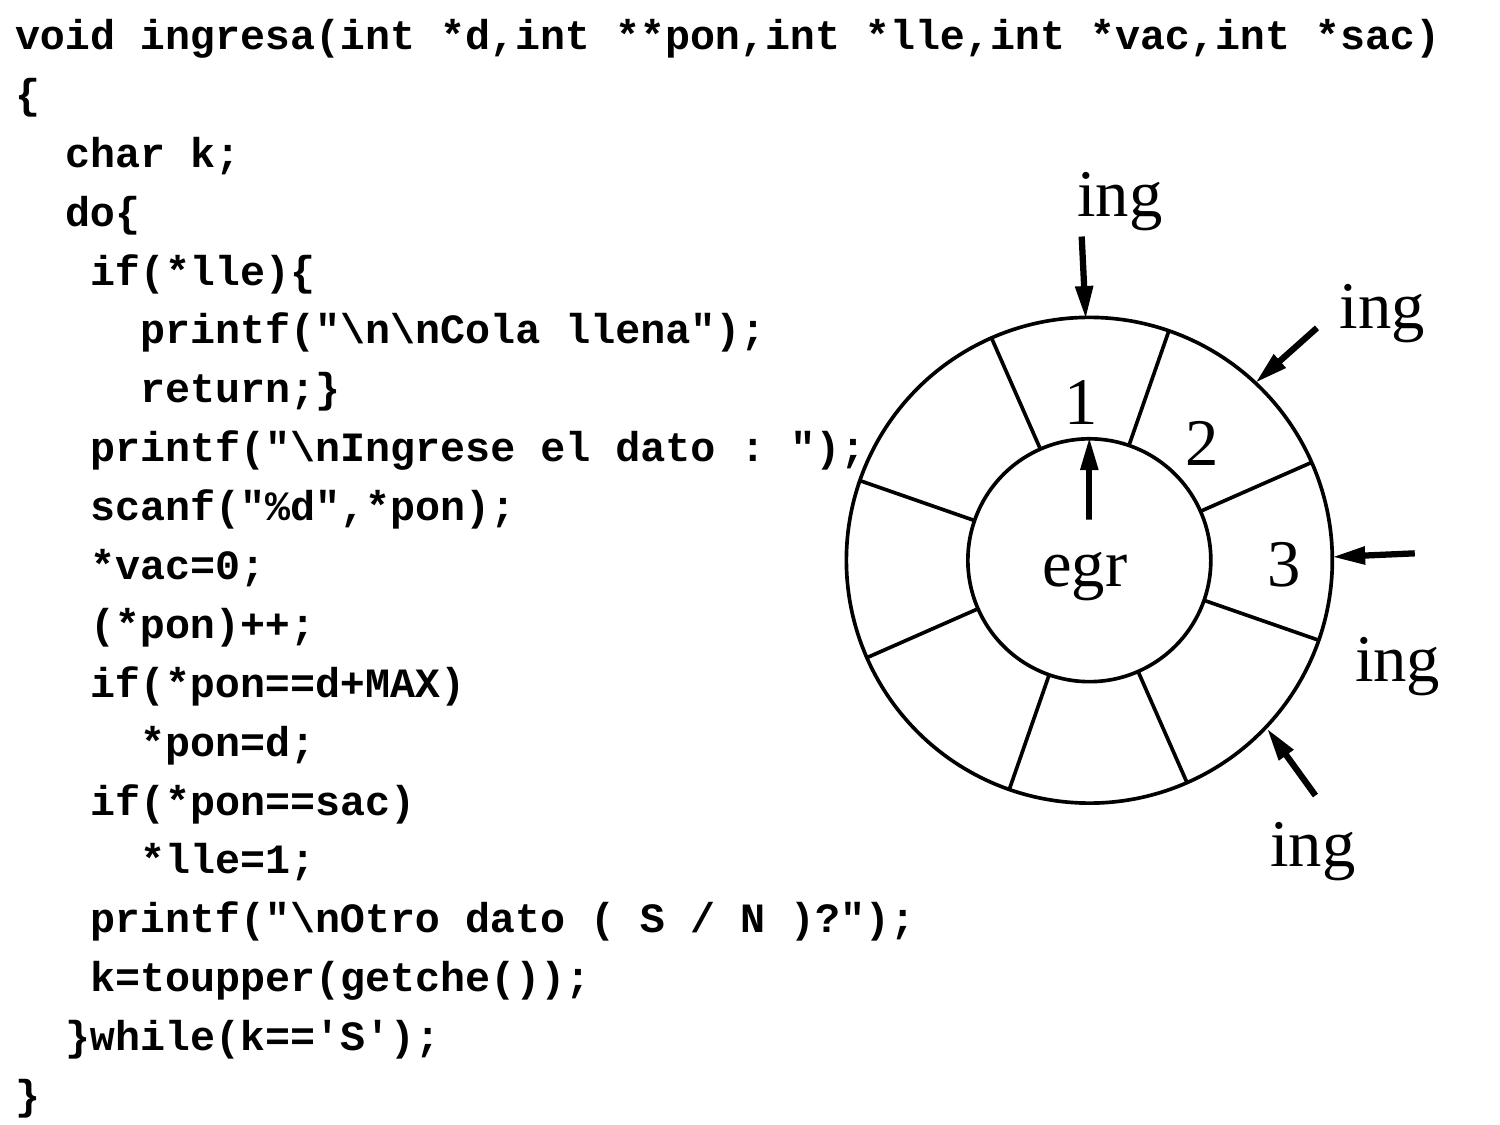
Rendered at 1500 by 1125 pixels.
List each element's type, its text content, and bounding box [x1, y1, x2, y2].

text_box printf("\nIngrese el dato : "); [0, 412, 880, 478]
text_box }while(k=='S'); [0, 1000, 455, 1067]
text_box *vac=0; [0, 529, 280, 588]
text_box } [0, 1059, 55, 1125]
text_box if(*pon==sac) [0, 765, 430, 831]
text_box ing [1329, 866, 1349, 878]
text_box [846, 483, 978, 656]
text_box if(*lle){ [0, 235, 330, 301]
text_box do{ [0, 176, 155, 235]
text_box ing [1413, 681, 1433, 693]
text_box [1131, 331, 1311, 509]
text_box return;} [0, 353, 355, 412]
text_box *lle=1; [0, 824, 330, 883]
text_box ing [1336, 613, 1459, 695]
text_box printf("\nOtro dato ( S / N )?"); [0, 883, 930, 949]
text_box void ingresa(int *d,int **pon,int *lle,int *vac,int *sac) [0, 0, 1455, 66]
text_box [1012, 672, 1185, 804]
text_box (*pon)++; [0, 588, 330, 647]
text_box ing [1058, 148, 1182, 231]
text_box if(*pon==d+MAX) [0, 647, 480, 714]
text_box char k; [0, 117, 255, 184]
text_box [1201, 465, 1333, 638]
text_box 2 [1169, 398, 1235, 464]
text_box [860, 339, 1039, 518]
text_box printf("\n\nCola llena"); [0, 294, 780, 360]
text_box ing [1332, 837, 1345, 853]
text_box k=toupper(getche()); [0, 942, 605, 1008]
text_box ing [1321, 261, 1444, 343]
text_box *pon=d; [0, 706, 330, 765]
text_box ing [1251, 798, 1375, 880]
text_box [1140, 603, 1319, 782]
text_box scanf("%d",*pon); [0, 470, 530, 537]
text_box ing [1416, 652, 1429, 668]
text_box 1 [1048, 357, 1115, 424]
text_box [994, 317, 1167, 449]
text_box [867, 610, 1047, 789]
text_box 3 [1251, 519, 1317, 586]
text_box { [0, 59, 55, 117]
text_box egr [1039, 519, 1131, 601]
